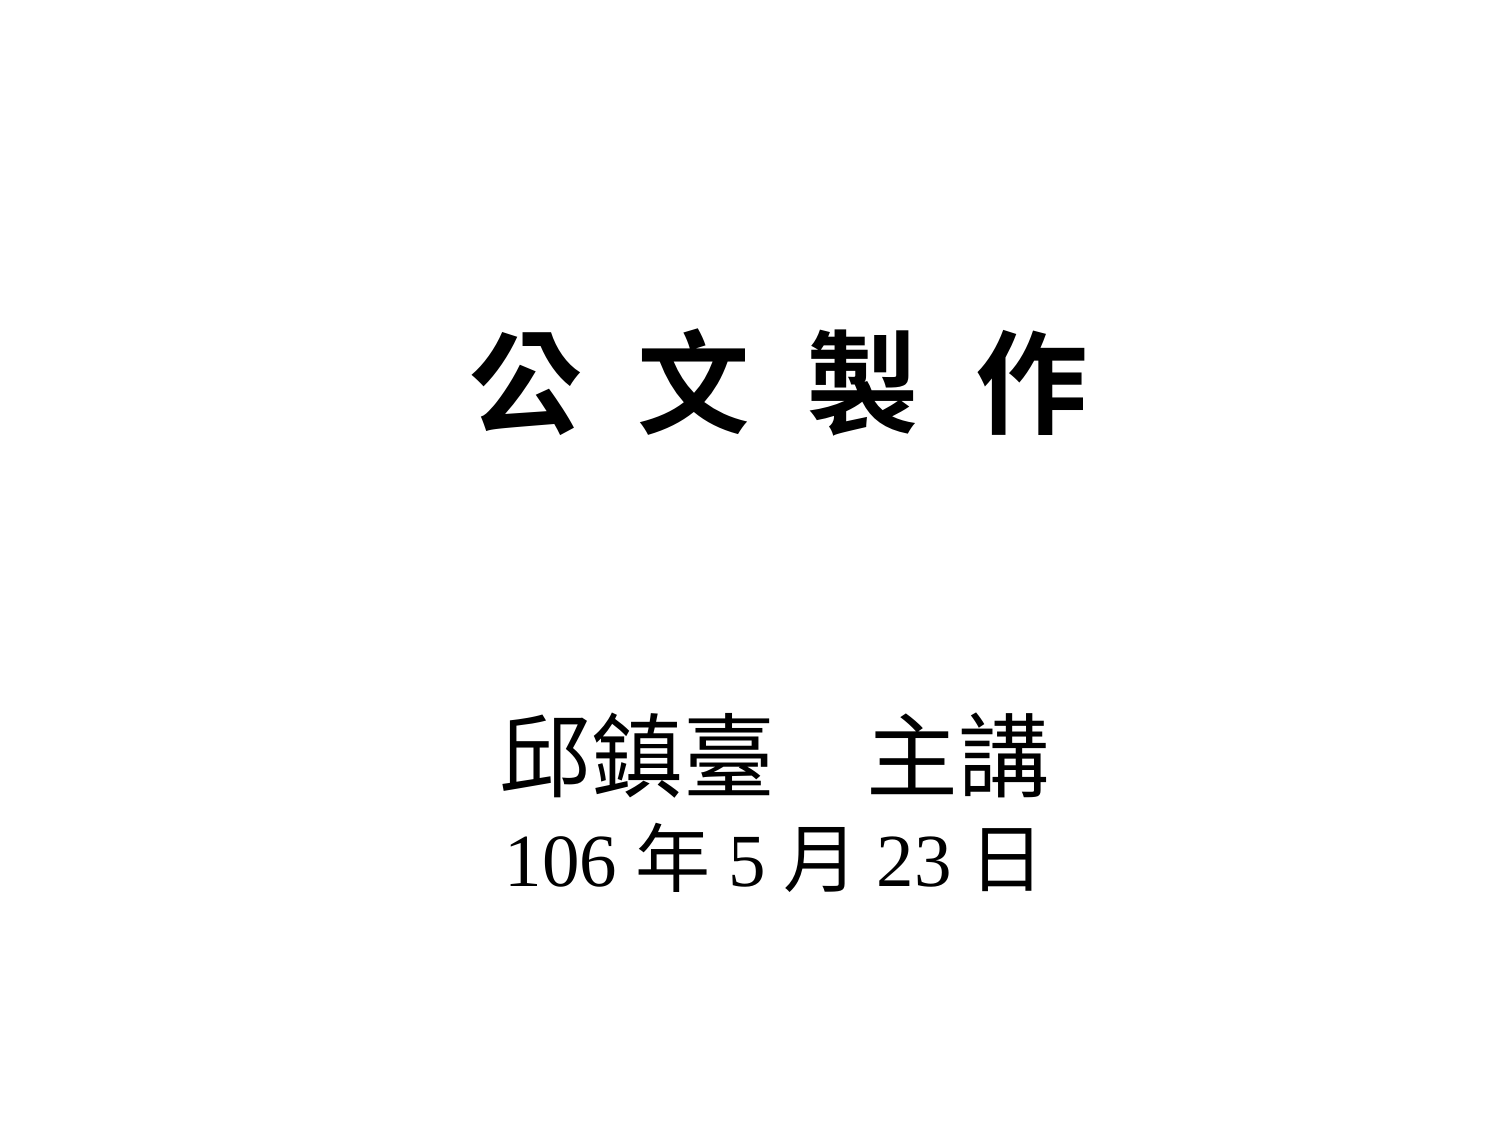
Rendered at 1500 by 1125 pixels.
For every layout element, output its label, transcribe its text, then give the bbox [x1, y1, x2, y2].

subtitle 邱鎮臺 主講 106年5月23日 [249, 704, 1300, 910]
text_box 公 文 製 作 [454, 306, 1103, 456]
